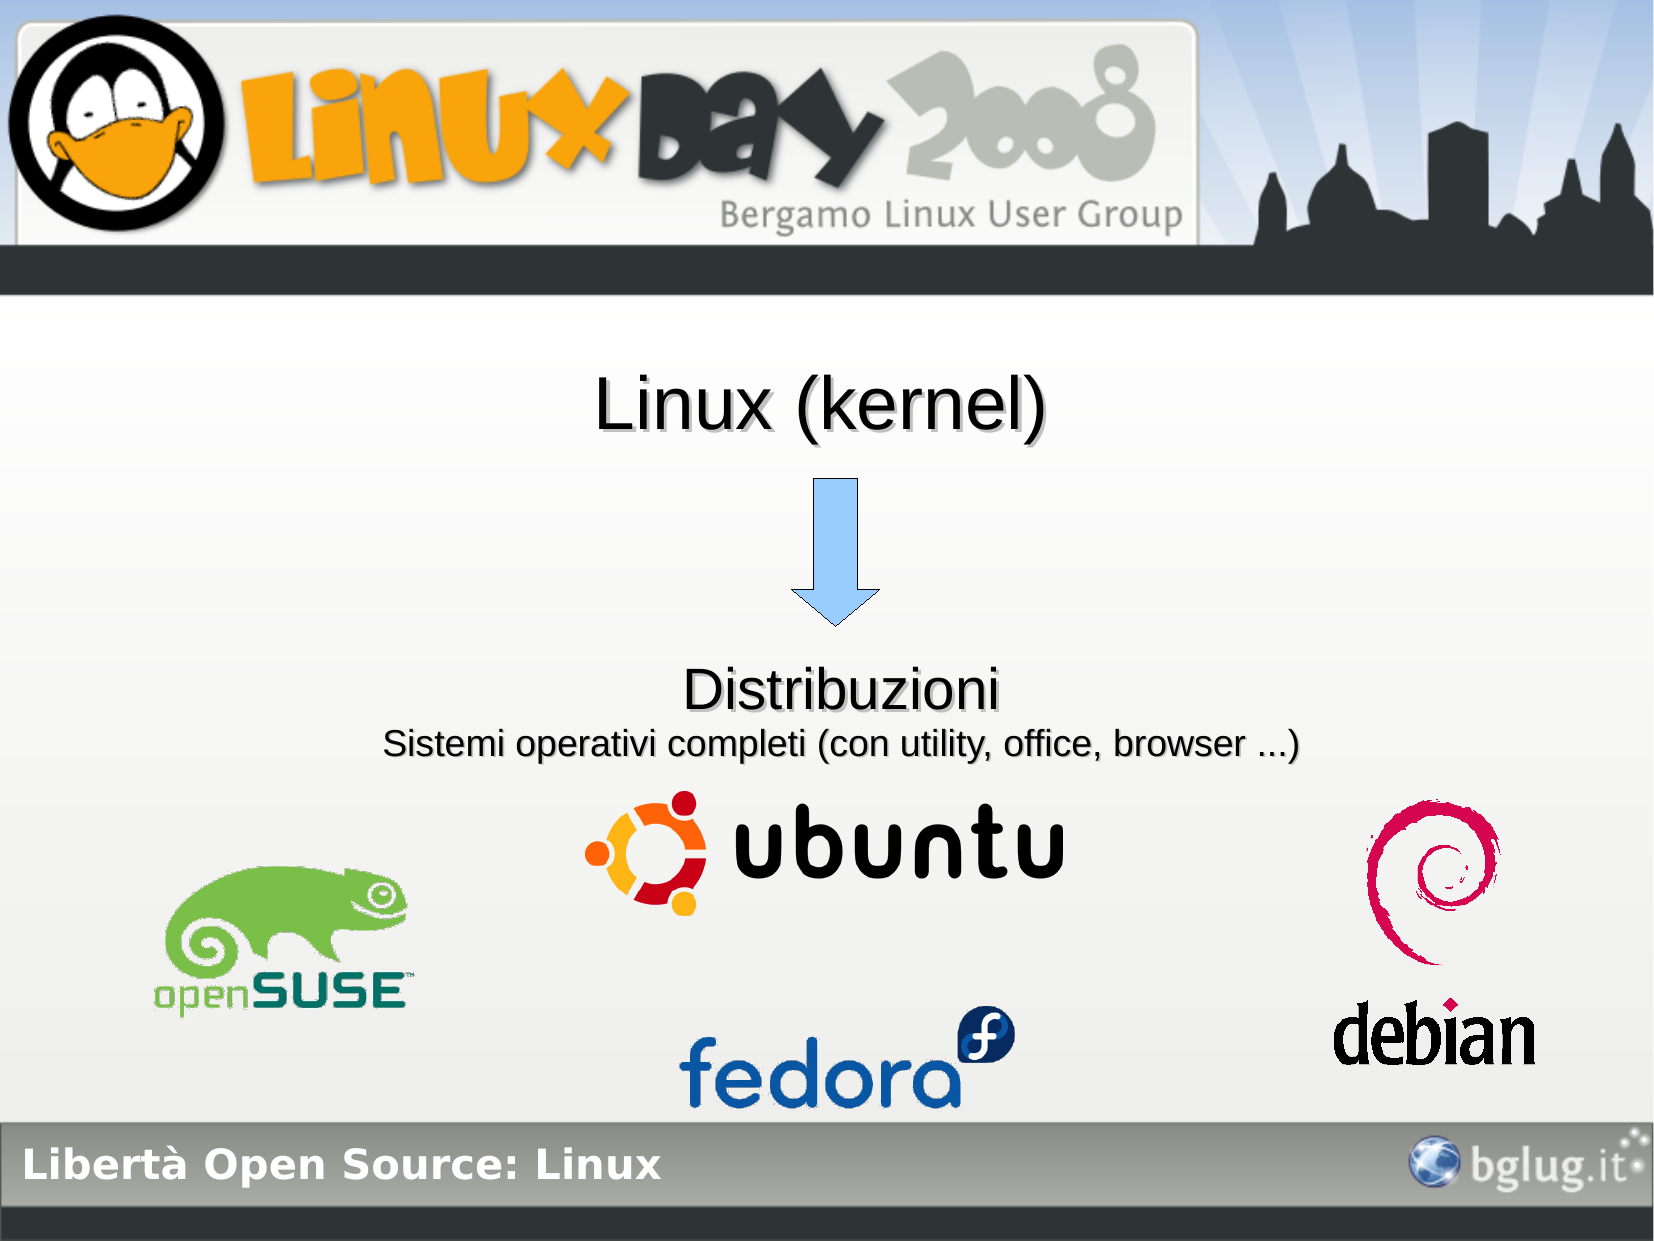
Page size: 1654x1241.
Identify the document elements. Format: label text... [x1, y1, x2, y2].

text_box Linux (kernel) [579, 354, 1063, 454]
text_box Distribuzioni Sistemi operativi completi (con utility, office, browser ...) [367, 649, 1317, 772]
text_box [791, 478, 880, 627]
text_box Libertà Open Source: Linux [6, 1133, 677, 1198]
picture [0, 0, 1654, 1241]
